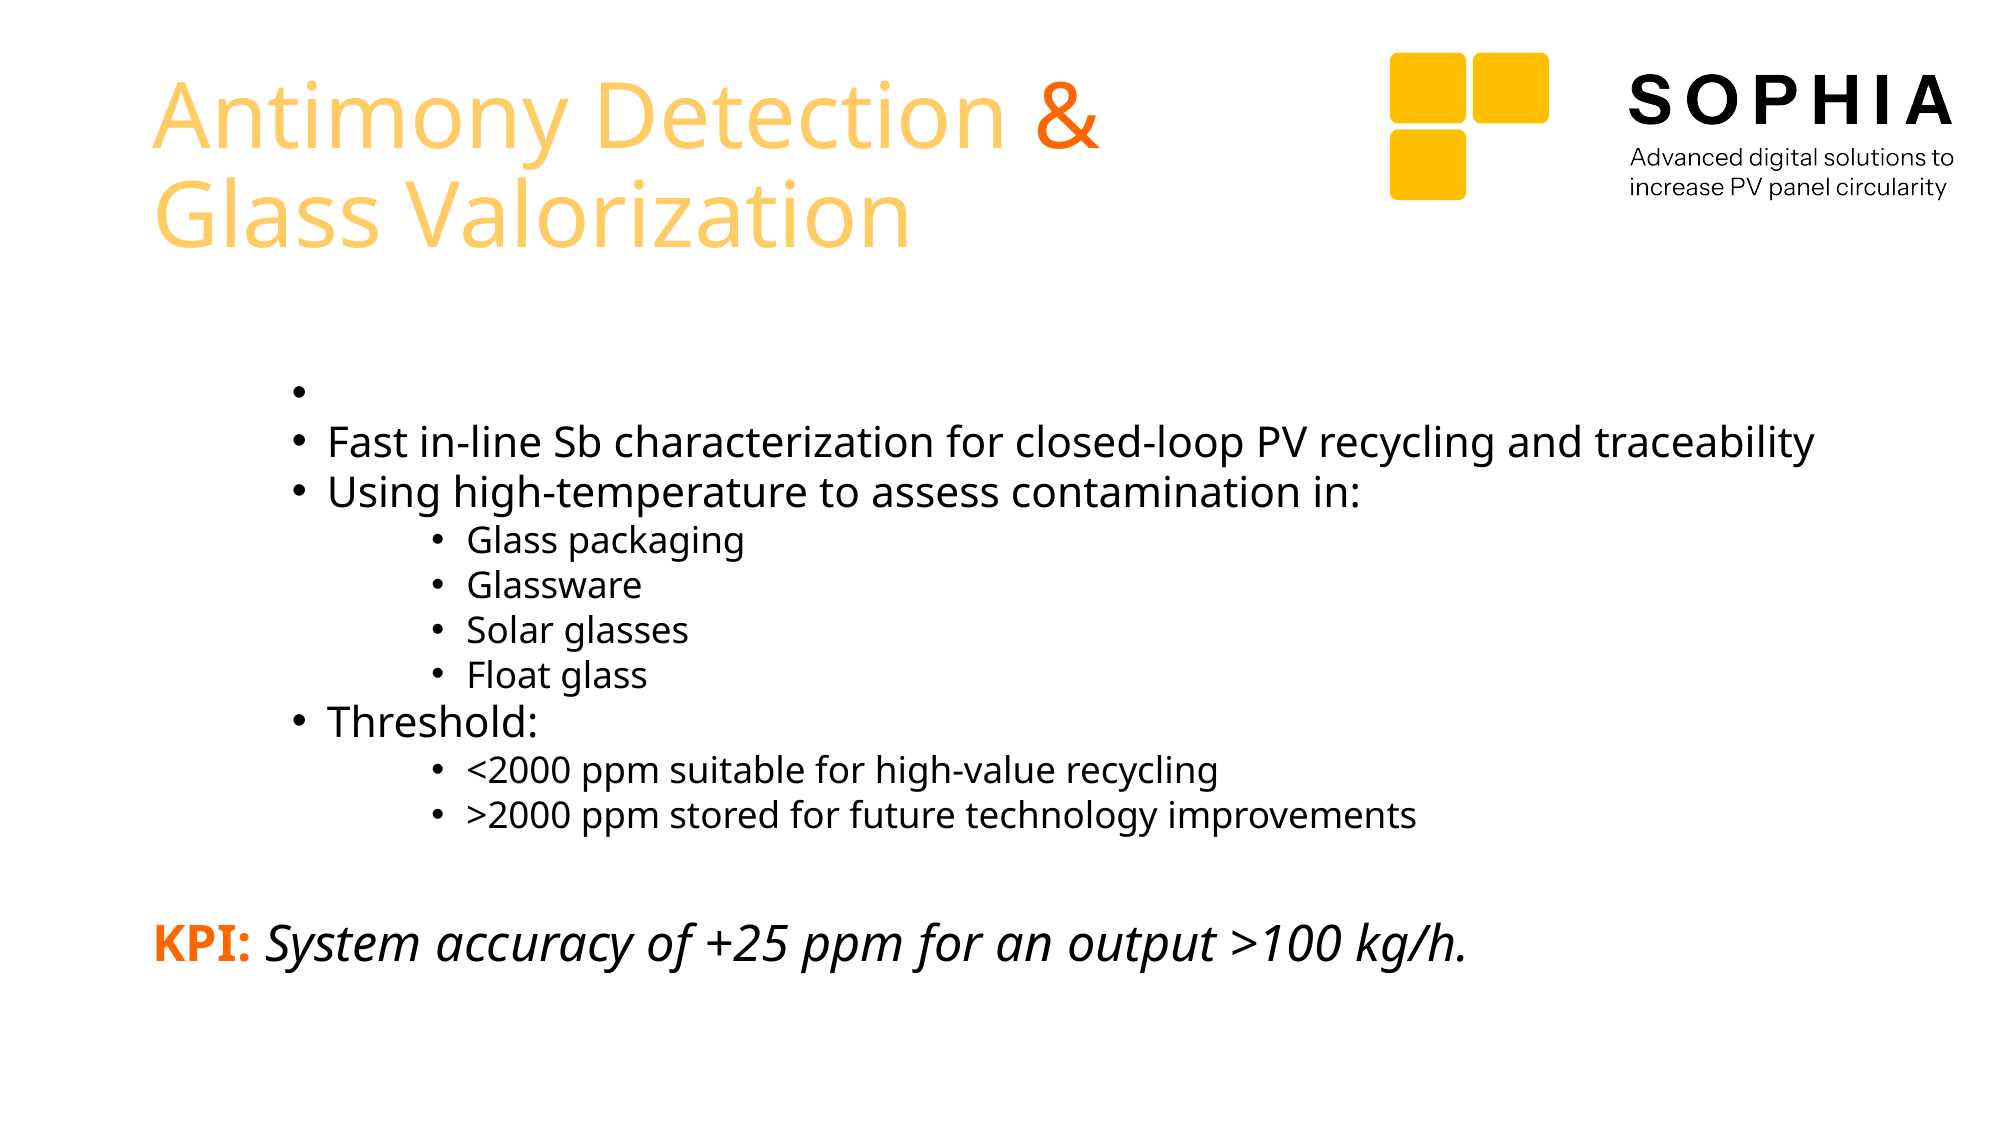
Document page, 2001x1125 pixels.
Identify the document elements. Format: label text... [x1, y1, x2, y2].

picture [1339, 0, 2000, 260]
title Antimony Detection & Glass Valorization [137, 59, 1863, 278]
list Fast in-line Sb characterization for closed-loop PV recycling and traceability Using high-temperature to assess contamination in: Glass packaging Glassware Solar glasses Float glass Threshold: <2000 ppm suitable for high-value recycling >2000 ppm stored for future technology improvements KPI: System accuracy of +25 ppm for an output >100 kg/h. [137, 299, 1863, 1014]
